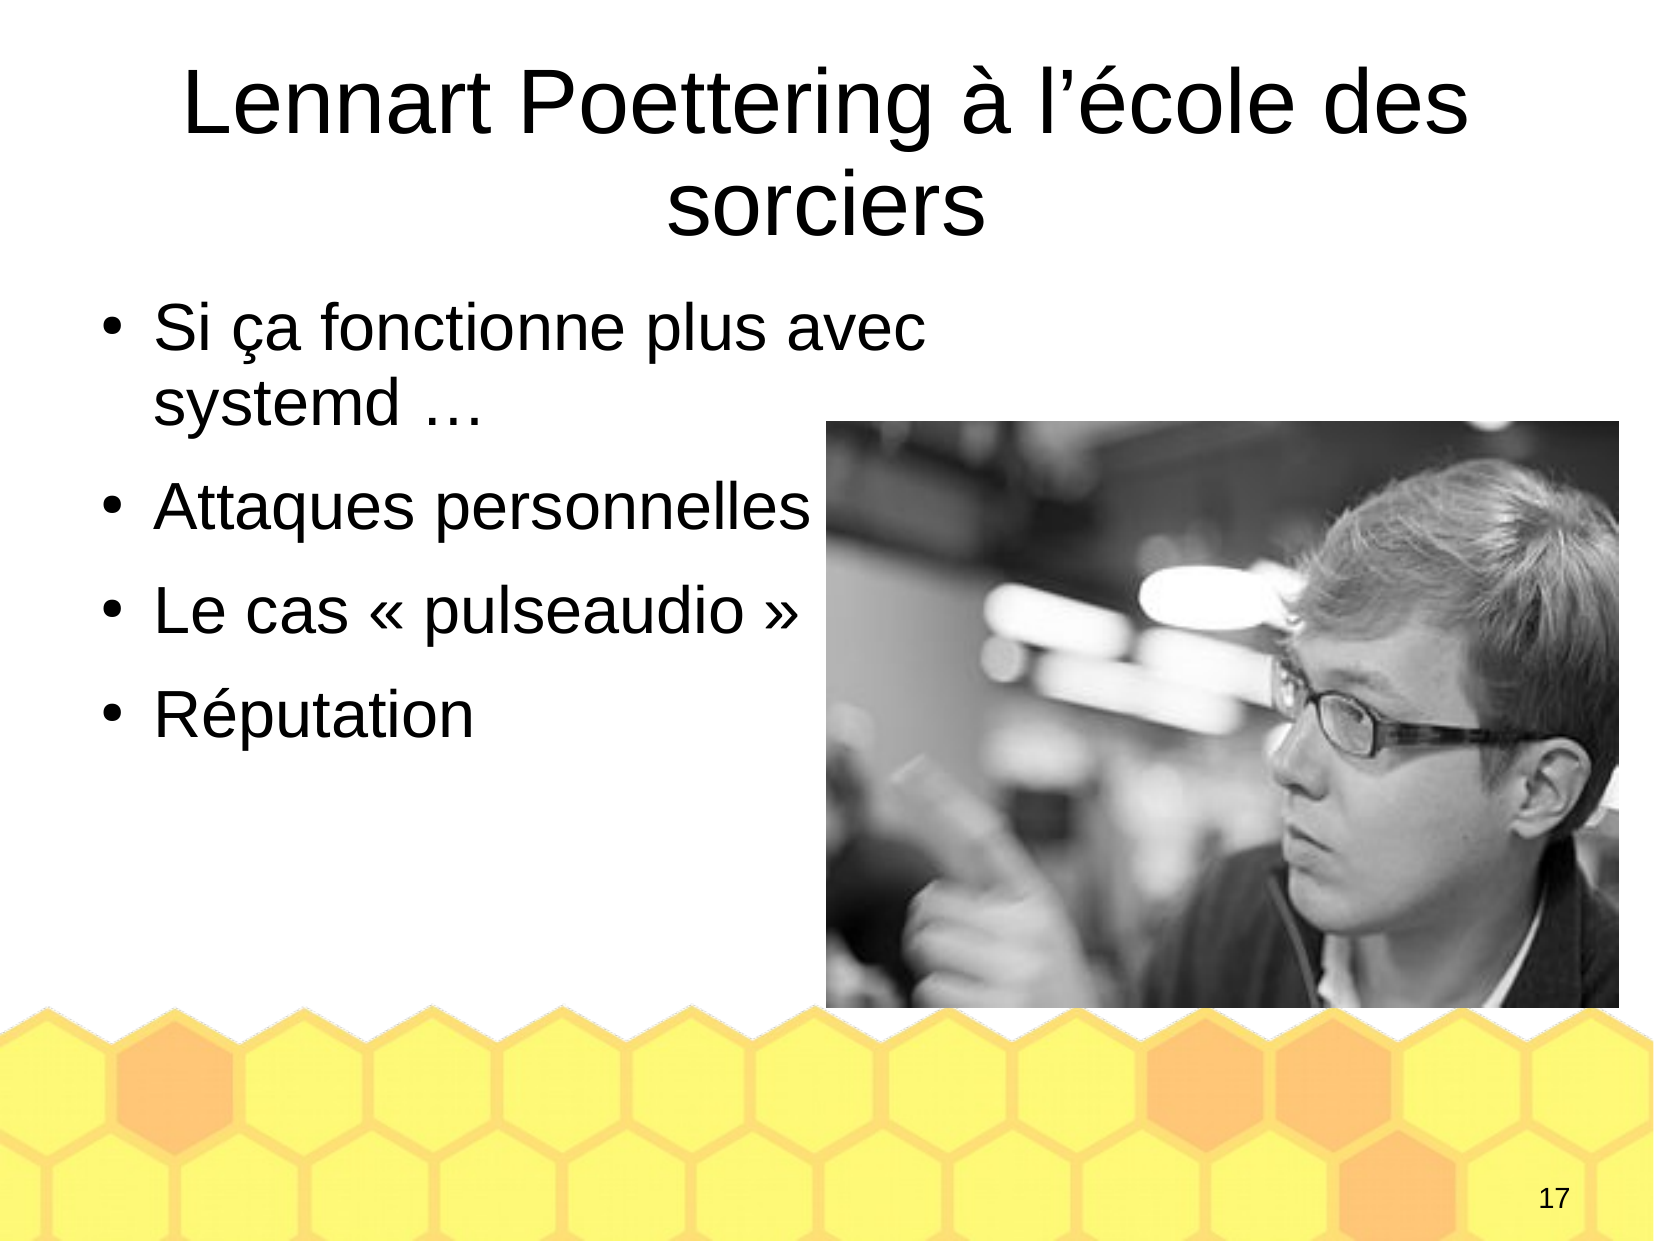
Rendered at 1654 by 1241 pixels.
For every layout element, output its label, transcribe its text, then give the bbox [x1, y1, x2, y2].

title Lennart Poettering à l’école des sorciers [82, 30, 1571, 276]
picture [0, 421, 1654, 1241]
list Si ça fonctionne plus avec systemd … Attaques personnelles Le cas « pulseaudio » Réputation [82, 290, 1075, 851]
